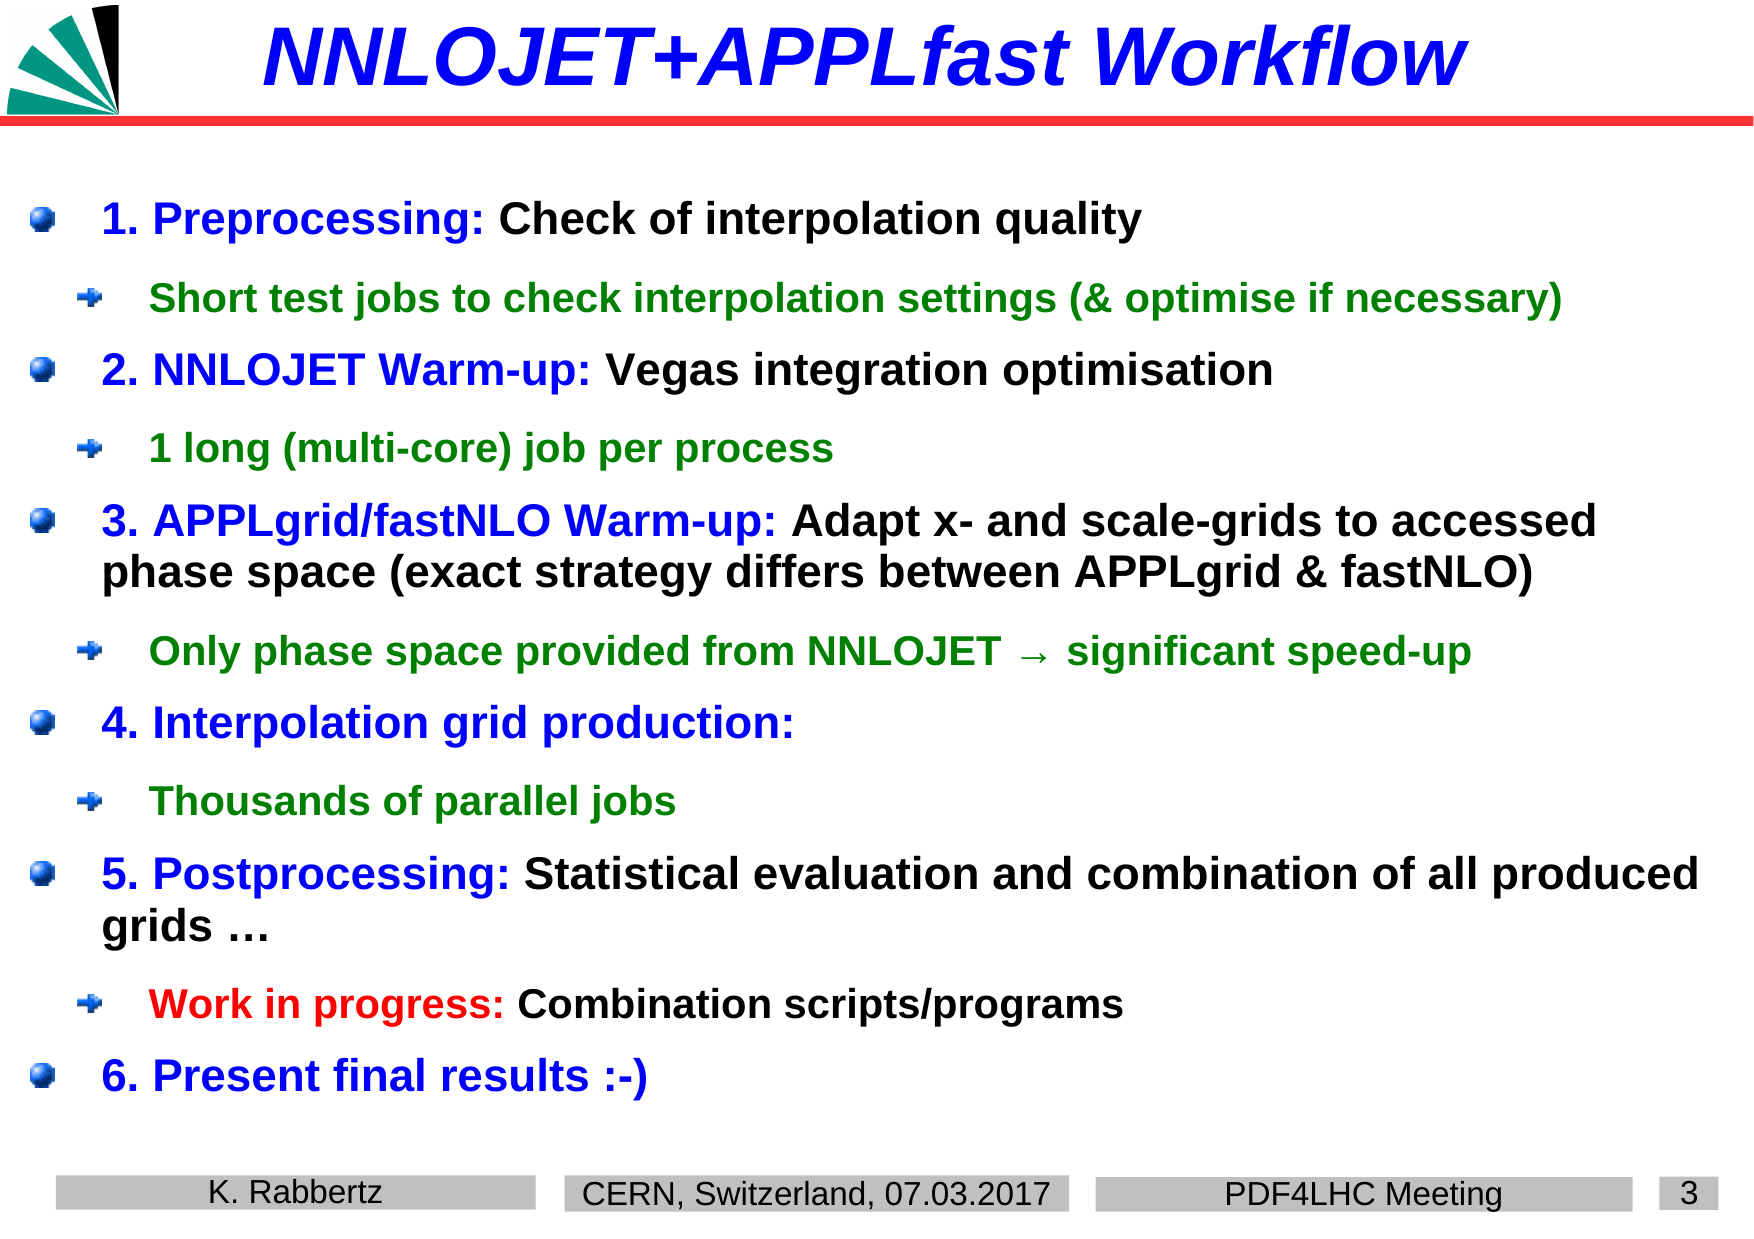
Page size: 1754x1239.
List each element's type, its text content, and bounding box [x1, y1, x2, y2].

list 1. Preprocessing: Check of interpolation quality Short test jobs to check interpolation settings (& optimise if necessary) 2. NNLOJET Warm-up: Vegas integration optimisation 1 long (multi-core) job per process 3. APPLgrid/fastNLO Warm-up: Adapt x- and scale-grids to accessed phase space (exact strategy differs between APPLgrid & fastNLO) Only phase space provided from NNLOJET → significant speed-up 4. Interpolation grid production: Thousands of parallel jobs 5. Postprocessing: Statistical evaluation and combination of all produced grids … Work in progress: Combination scripts/programs 6. Present final results :-) [18, 193, 1735, 1105]
title NNLOJET+APPLfast Workflow [123, 0, 1606, 114]
picture [7, 5, 119, 116]
